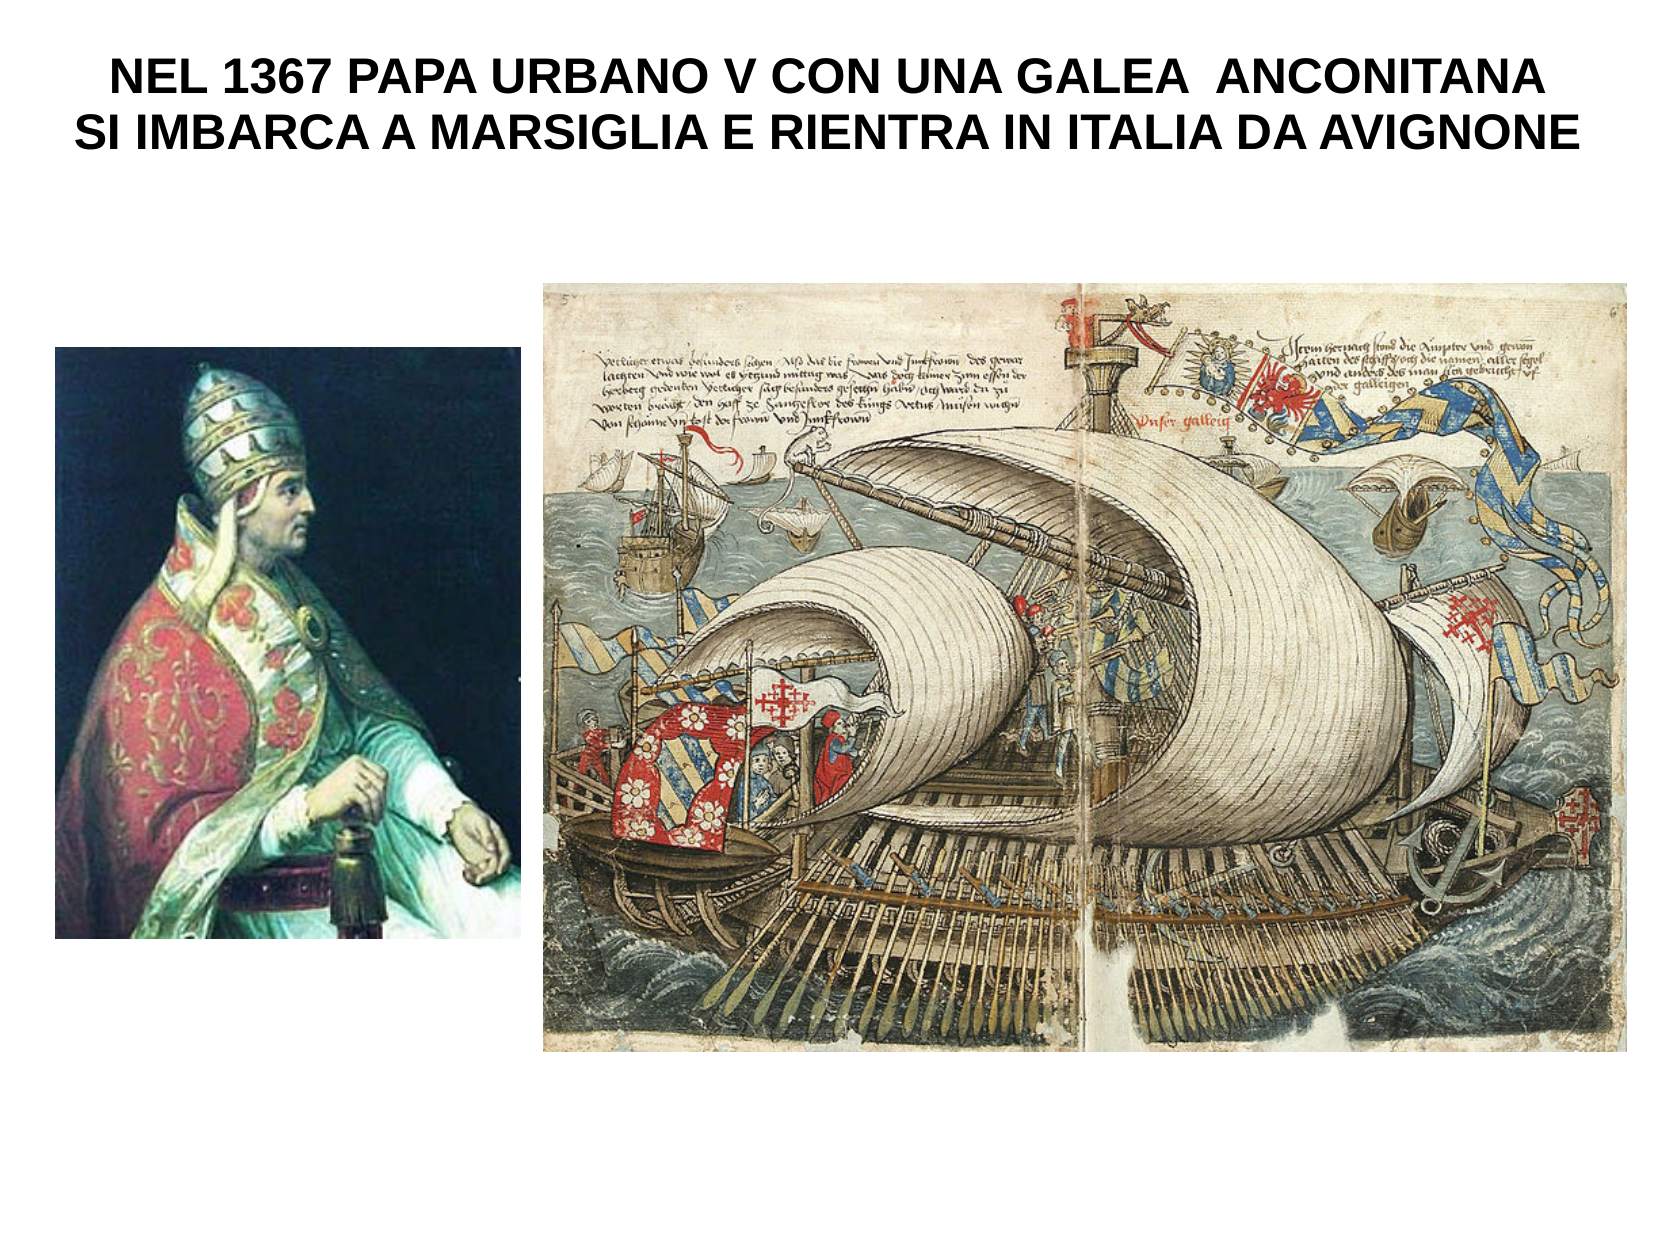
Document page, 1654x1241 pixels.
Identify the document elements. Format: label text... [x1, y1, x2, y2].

picture [543, 283, 1627, 1052]
picture [55, 347, 521, 939]
text_box NEL 1367 PAPA URBANO V CON UNA GALEA ANCONITANA SI IMBARCA A MARSIGLIA E RIENTRA IN ITALIA DA AVIGNONE [59, 41, 1597, 168]
